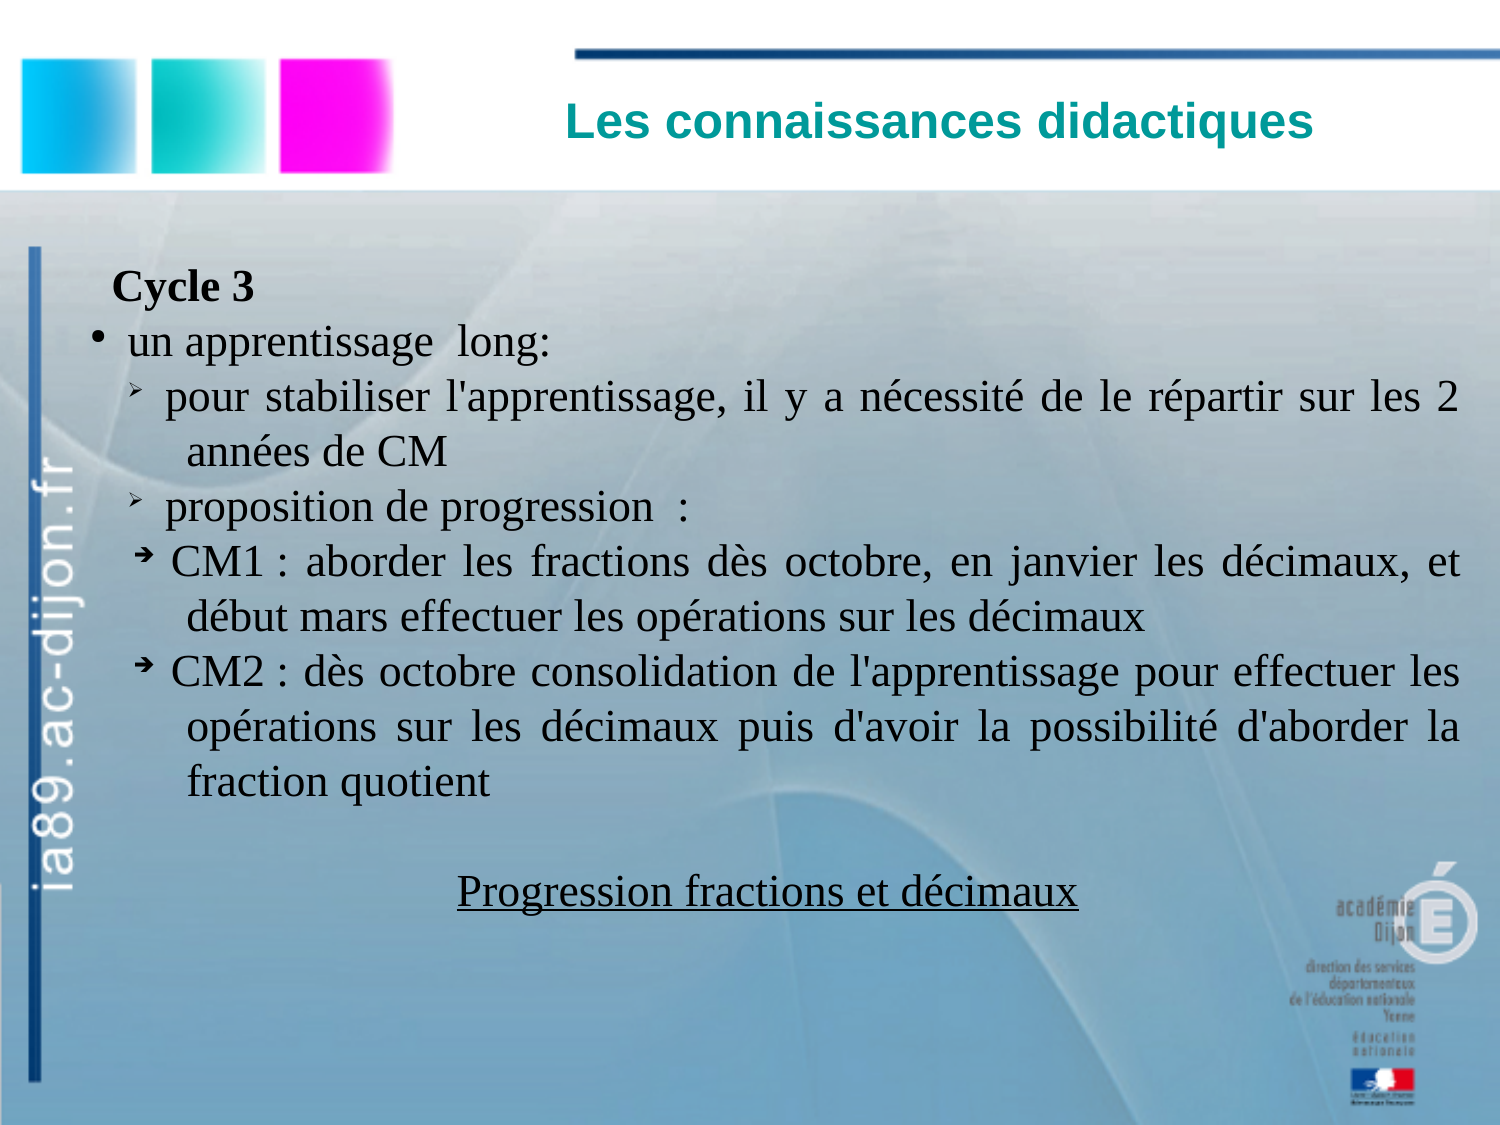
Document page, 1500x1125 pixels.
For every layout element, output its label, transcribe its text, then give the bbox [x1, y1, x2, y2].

picture [0, 0, 1500, 1125]
text_box Cycle 3 un apprentissage long: pour stabiliser l'apprentissage, il y a nécessité de le répartir sur les 2 années de CM proposition de progression : CM1 : aborder les fractions dès octobre, en janvier les décimaux, et début mars effectuer les opérations sur les décimaux CM2 : dès octobre consolidation de l'apprentissage pour effectuer les opérations sur les décimaux puis d'avoir la possibilité d'aborder la fraction quotient Progression fractions et décimaux [59, 248, 1477, 968]
title Les connaissances didactiques [454, 42, 1425, 200]
